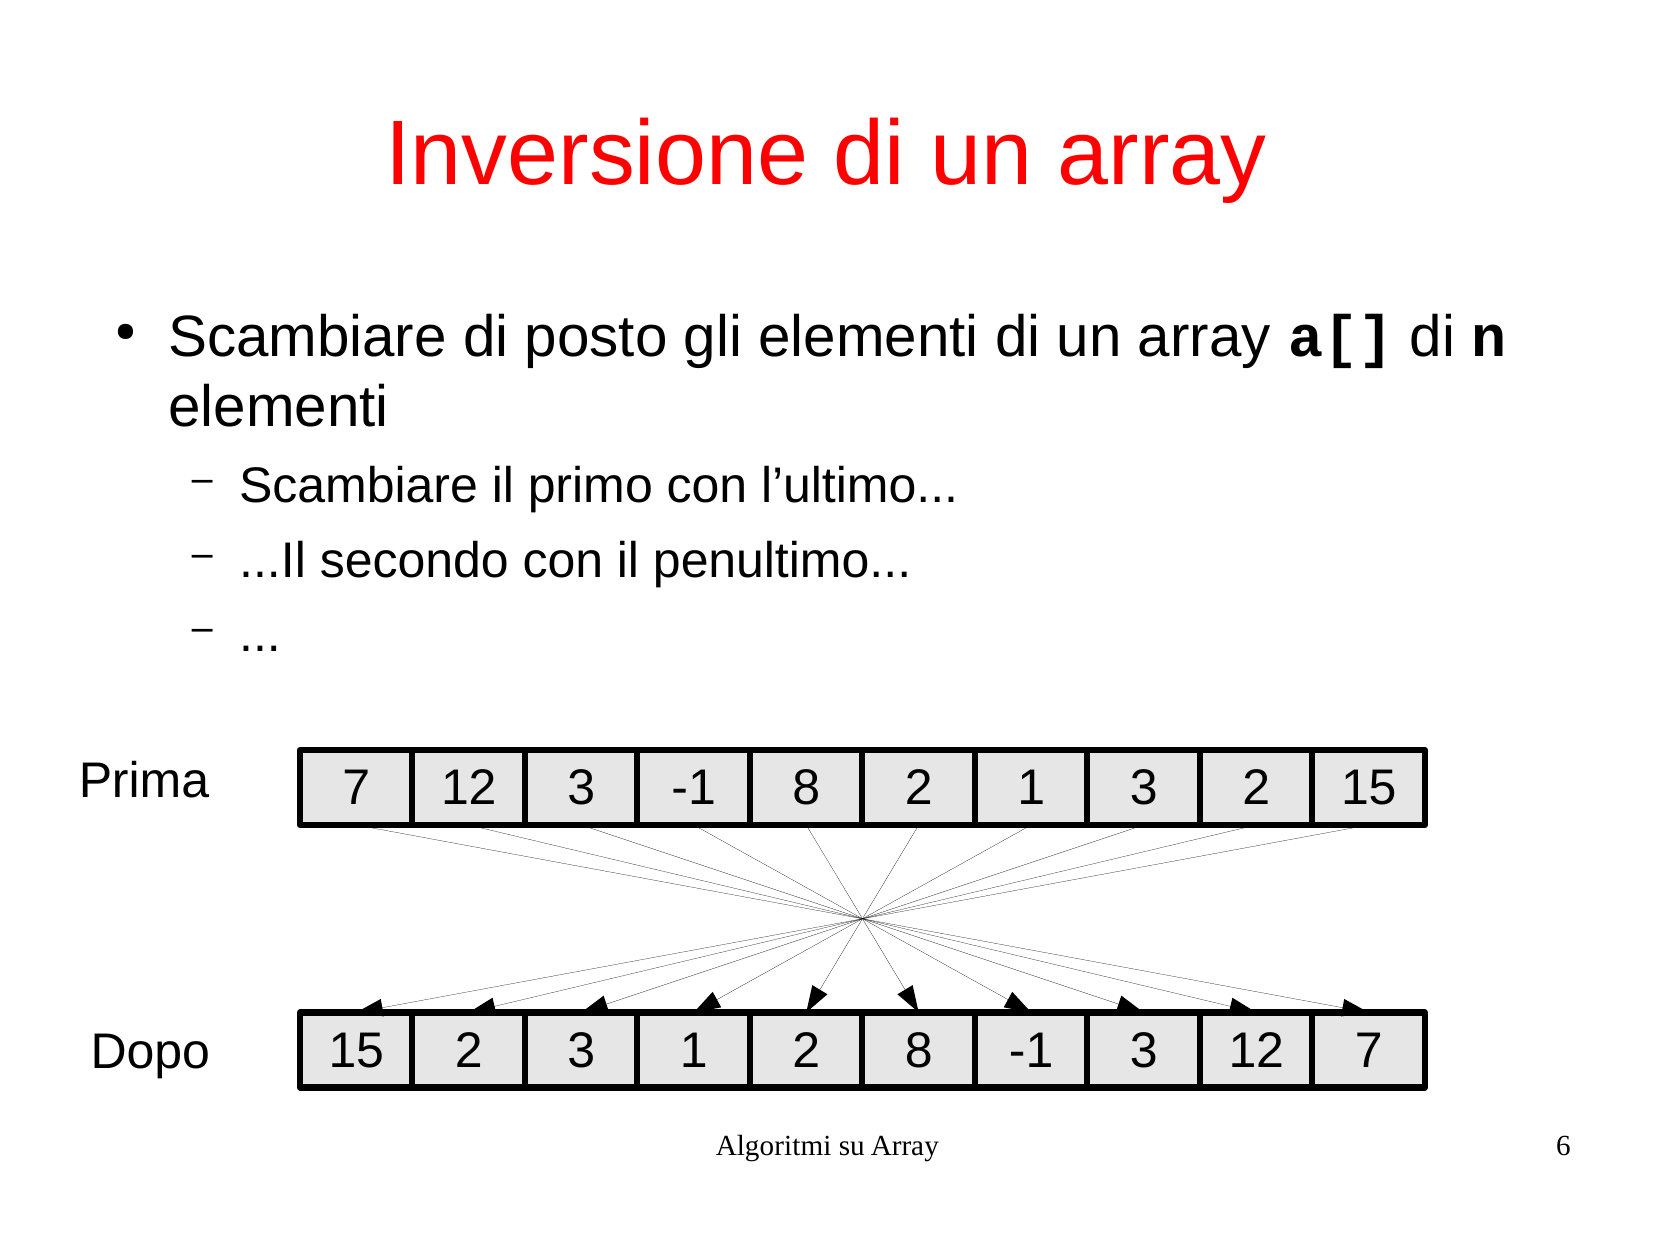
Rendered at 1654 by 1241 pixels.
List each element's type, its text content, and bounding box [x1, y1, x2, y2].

text_box 1 [637, 1012, 749, 1088]
list Scambiare di posto gli elementi di un array a[] di n elementi Scambiare il primo con l’ultimo... ...Il secondo con il penultimo... ... [82, 290, 1571, 1109]
text_box 3 [524, 1012, 637, 1088]
text_box 2 [412, 1012, 524, 1088]
text_box -1 [974, 1012, 1087, 1088]
text_box 3 [524, 750, 637, 826]
text_box 15 [1312, 750, 1425, 826]
text_box 8 [749, 750, 862, 826]
text_box 2 [862, 750, 974, 826]
text_box 2 [1199, 750, 1312, 826]
text_box 3 [1087, 750, 1199, 826]
text_box Prima [78, 752, 210, 809]
text_box 1 [974, 750, 1087, 826]
text_box 12 [412, 750, 524, 826]
title Inversione di un array [82, 49, 1571, 257]
text_box 7 [1312, 1012, 1425, 1088]
text_box 12 [1199, 1012, 1312, 1088]
text_box 15 [299, 1012, 412, 1088]
text_box 7 [299, 750, 412, 826]
text_box 2 [749, 1012, 862, 1088]
text_box Dopo [90, 1023, 211, 1081]
text_box 3 [1087, 1012, 1199, 1088]
text_box 8 [862, 1012, 974, 1088]
text_box -1 [637, 750, 749, 826]
